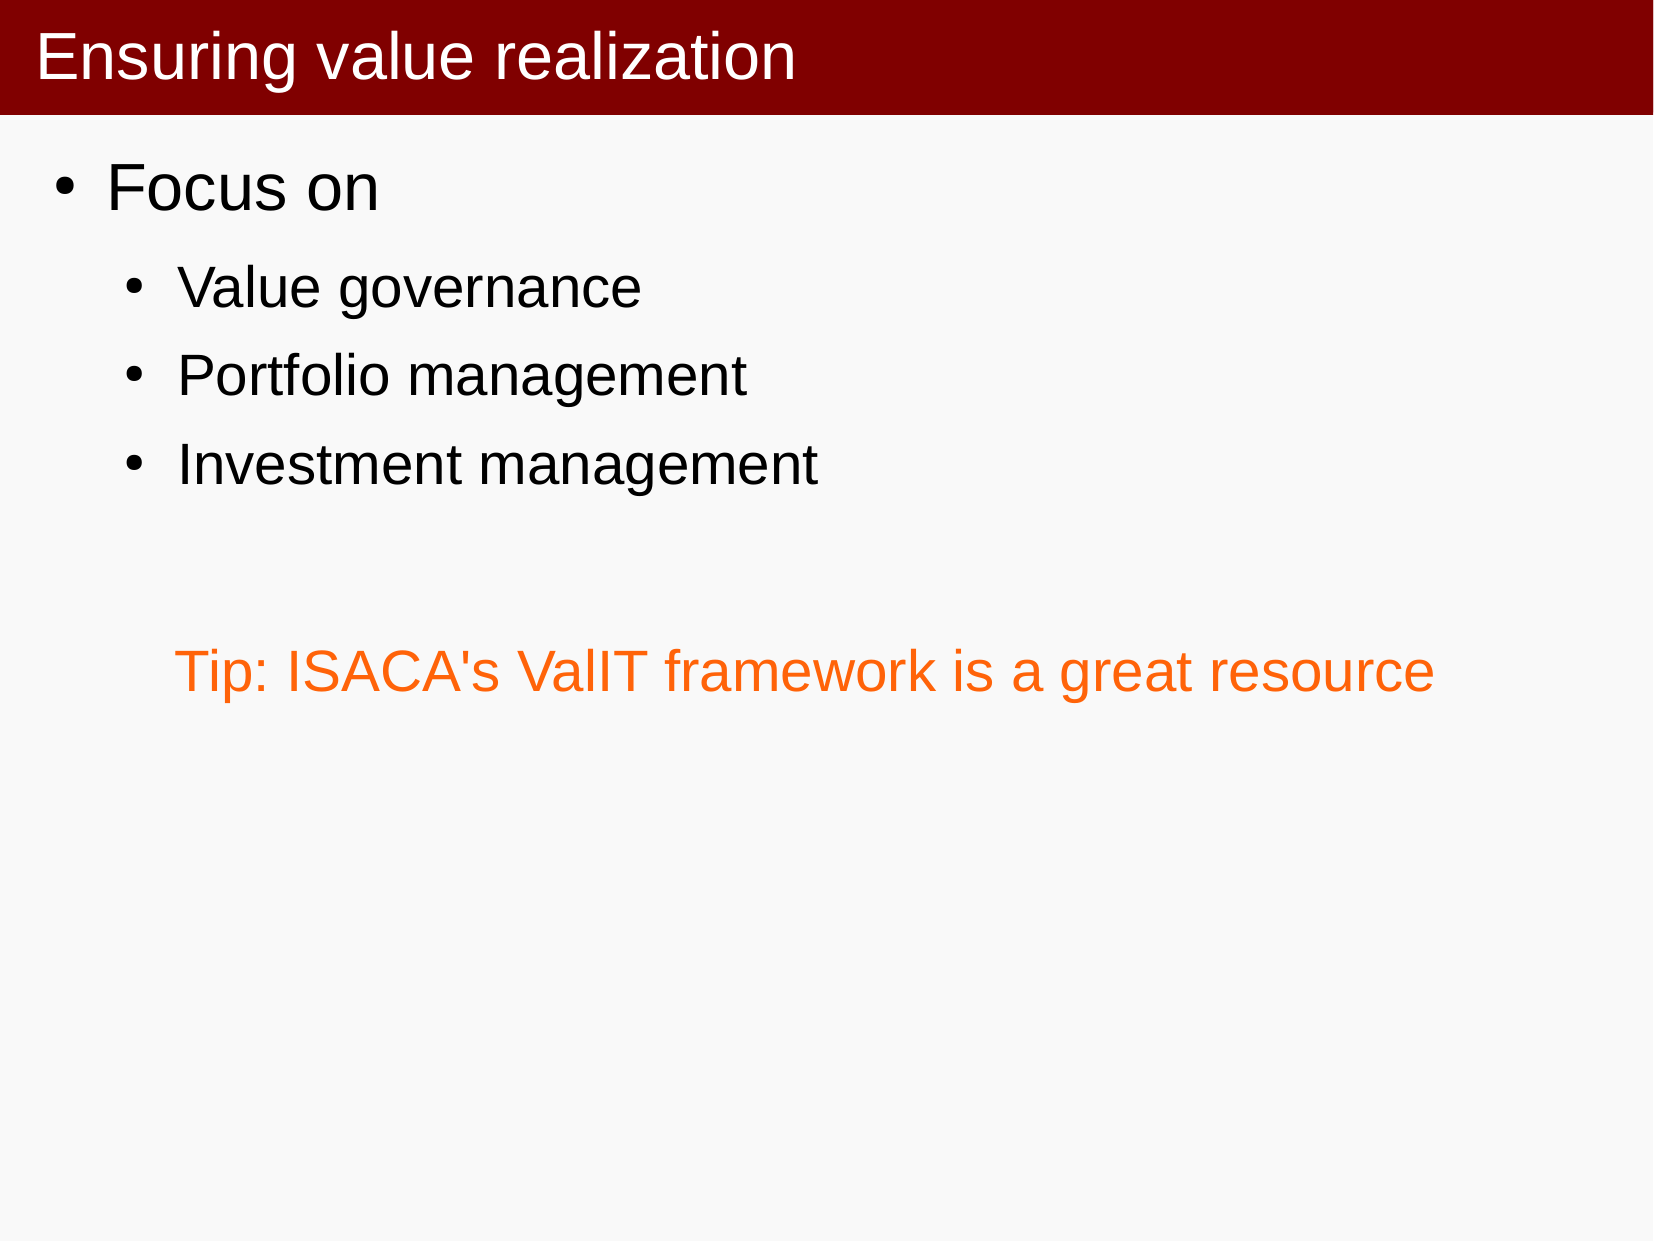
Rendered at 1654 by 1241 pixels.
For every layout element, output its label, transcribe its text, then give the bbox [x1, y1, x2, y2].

title Ensuring value realization [35, 18, 1524, 94]
list Focus on Value governance Portfolio management Investment management [35, 150, 1612, 1201]
text_box Tip: ISACA's ValIT framework is a great resource [160, 631, 1453, 712]
